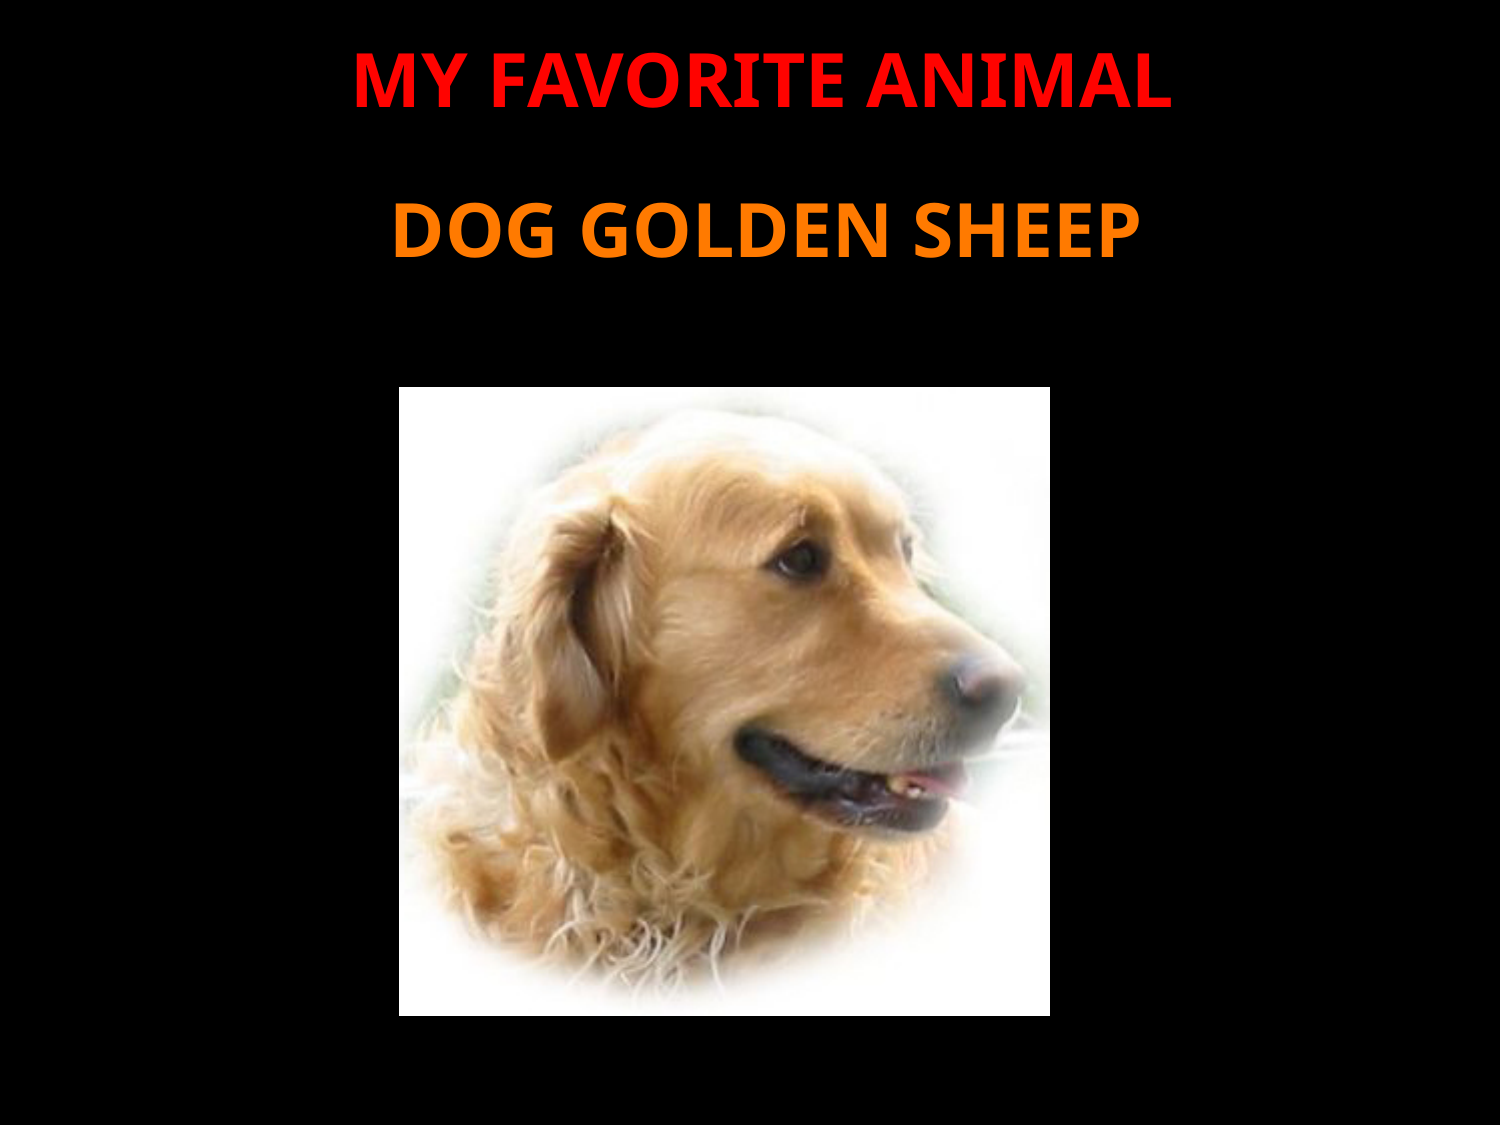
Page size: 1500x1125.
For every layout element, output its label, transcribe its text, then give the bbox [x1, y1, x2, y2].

picture [399, 387, 1050, 1016]
text_box DOG GOLDEN SHEEP [374, 174, 1125, 325]
text_box MY FAVORITE ANIMAL [287, 24, 1238, 163]
